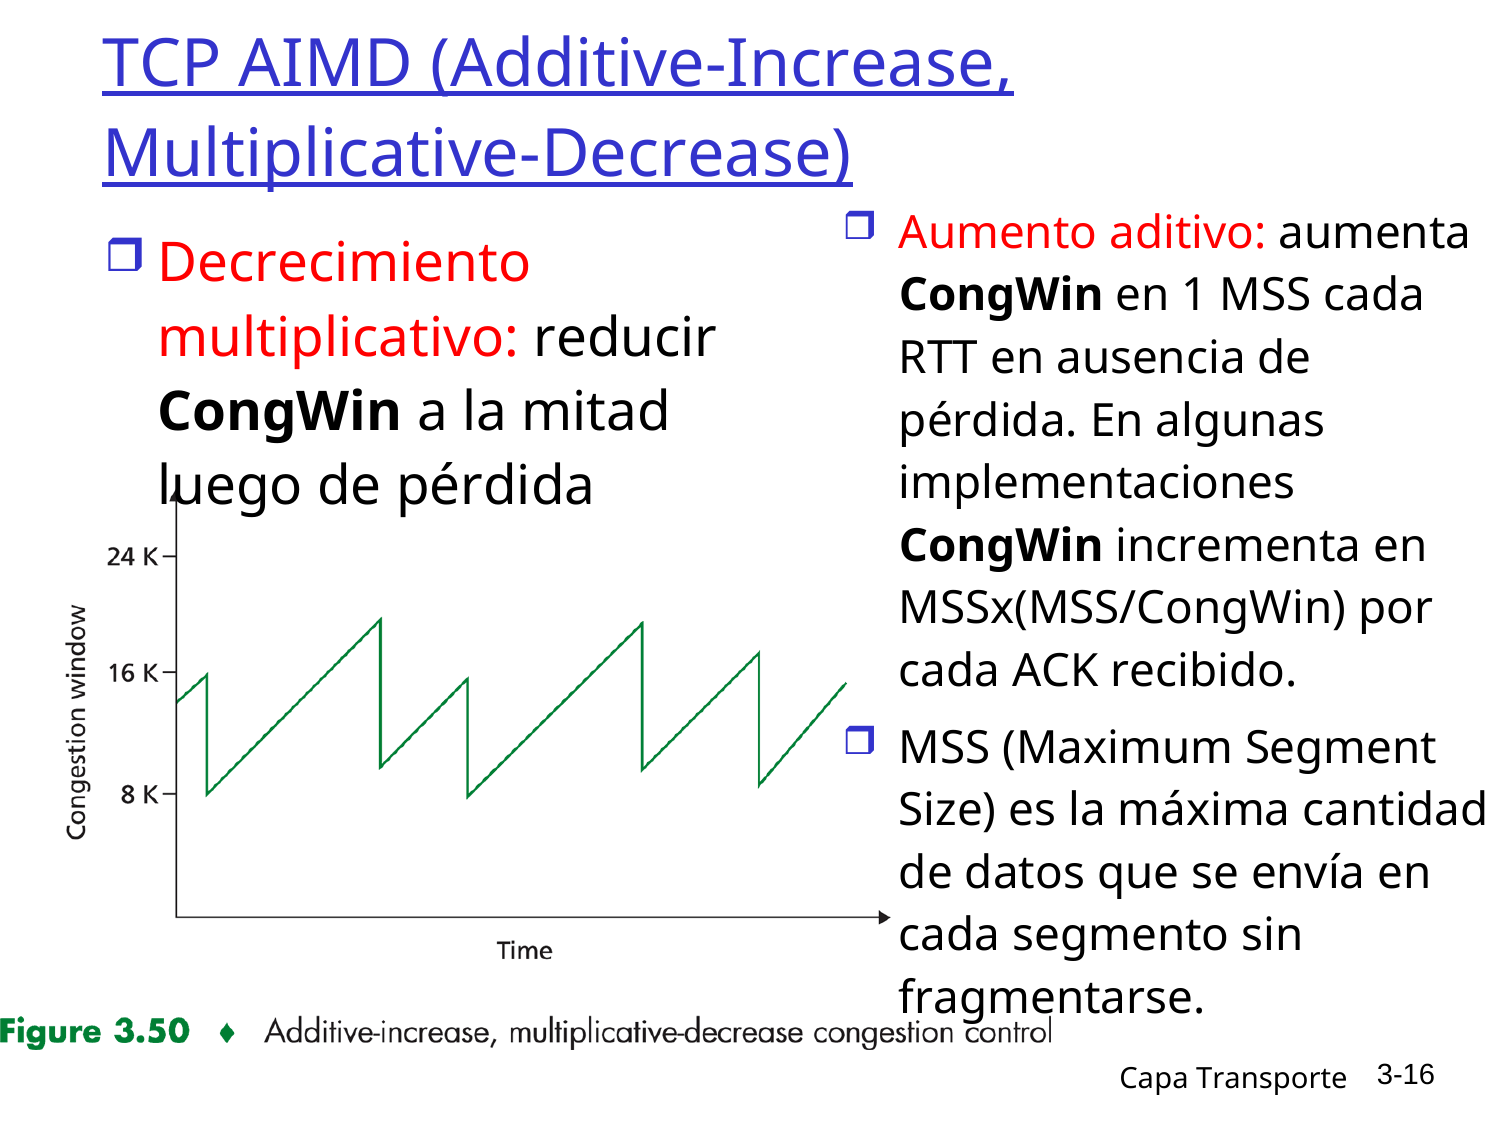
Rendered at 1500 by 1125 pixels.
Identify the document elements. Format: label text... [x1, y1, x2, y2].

list Aumento aditivo: aumenta CongWin en 1 MSS cada RTT en ausencia de pérdida. En algunas implementaciones CongWin incrementa en MSSx(MSS/CongWin) por cada ACK recibido. MSS (Maximum Segment Size) es la máxima cantidad de datos que se envía en cada segmento sin fragmentarse. [842, 199, 1493, 1071]
title TCP AIMD (Additive-Increase, Multiplicative-Decrease) [87, 15, 1463, 196]
picture [0, 488, 842, 1051]
list Decrecimiento multiplicativo: reducir CongWin a la mitad luego de pérdida [104, 222, 782, 523]
